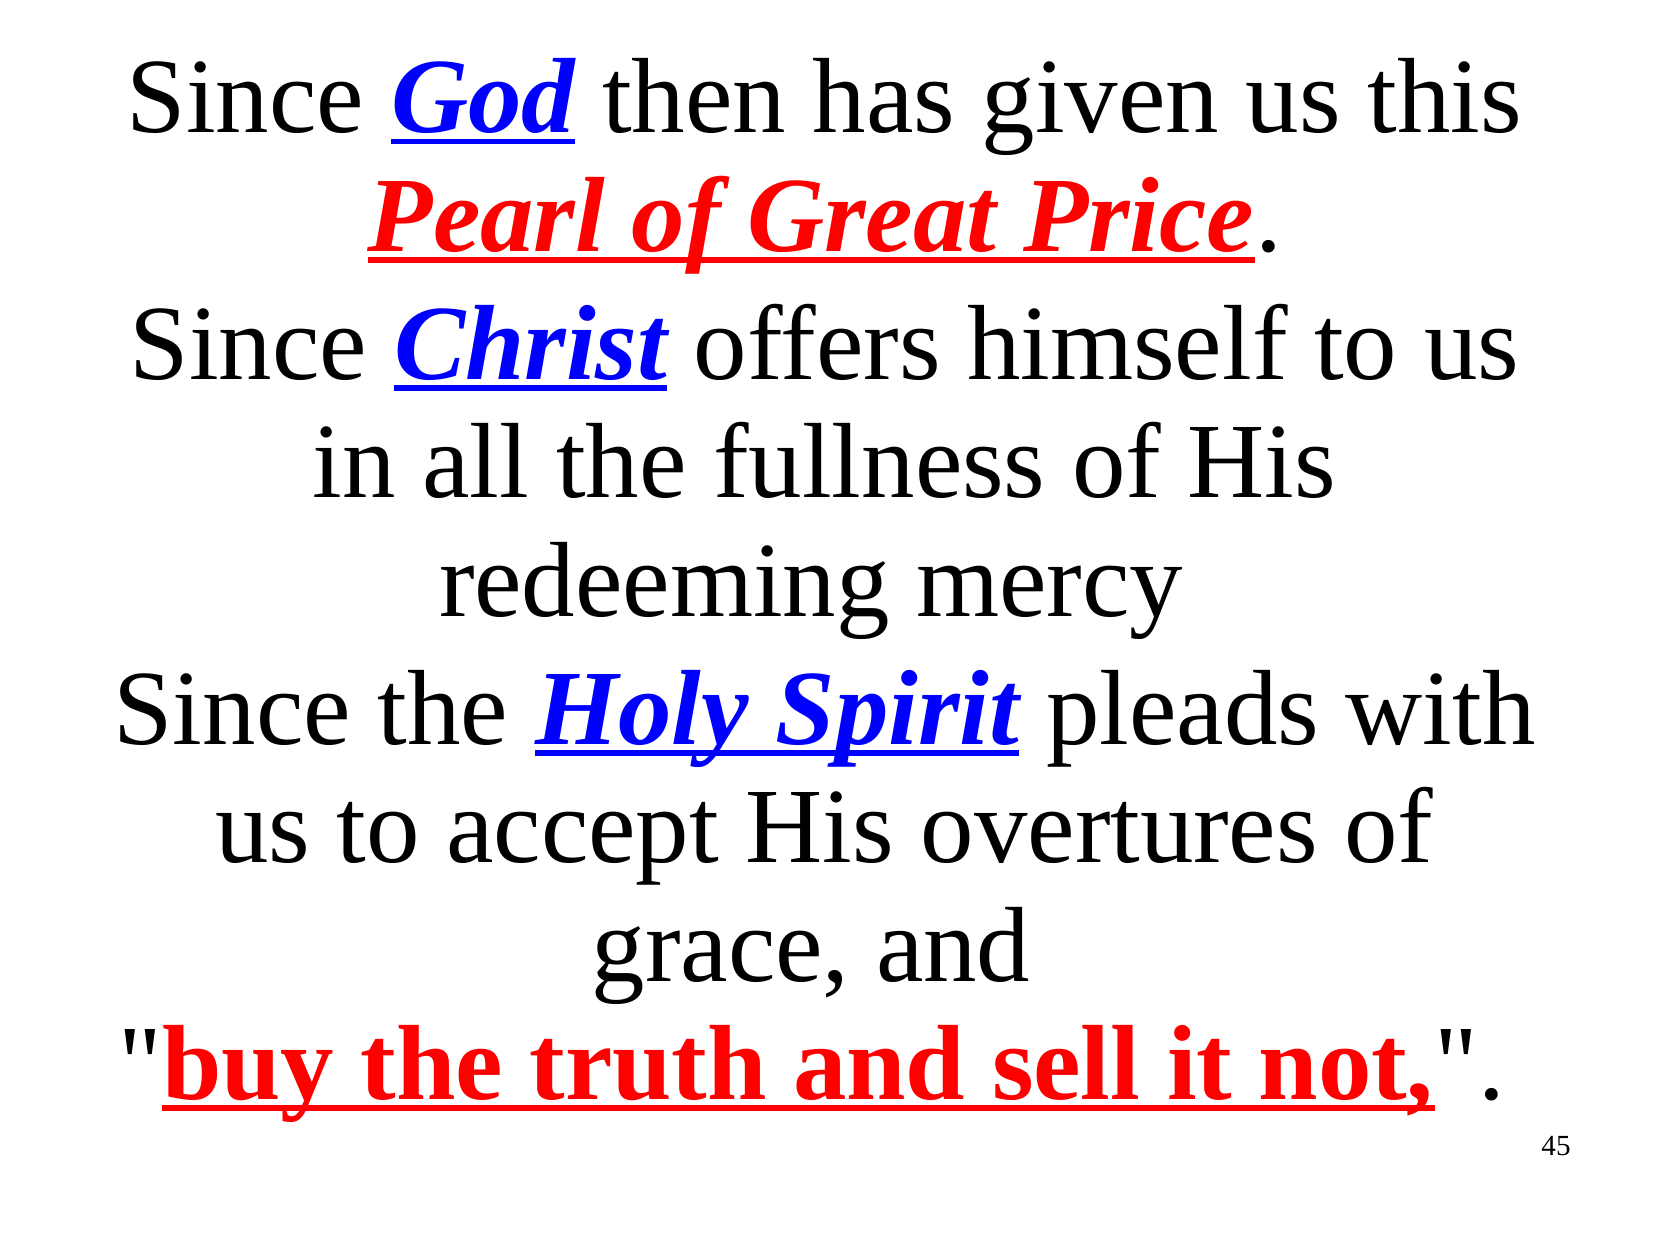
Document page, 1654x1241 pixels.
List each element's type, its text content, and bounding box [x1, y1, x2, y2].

list Since God then has given us this Pearl of Great Price. Since Christ offers himself to us in all the fullness of His redeeming mercy Since the Holy Spirit pleads with us to accept His overtures of grace, and "buy the truth and sell it not,". [37, 37, 1613, 1201]
